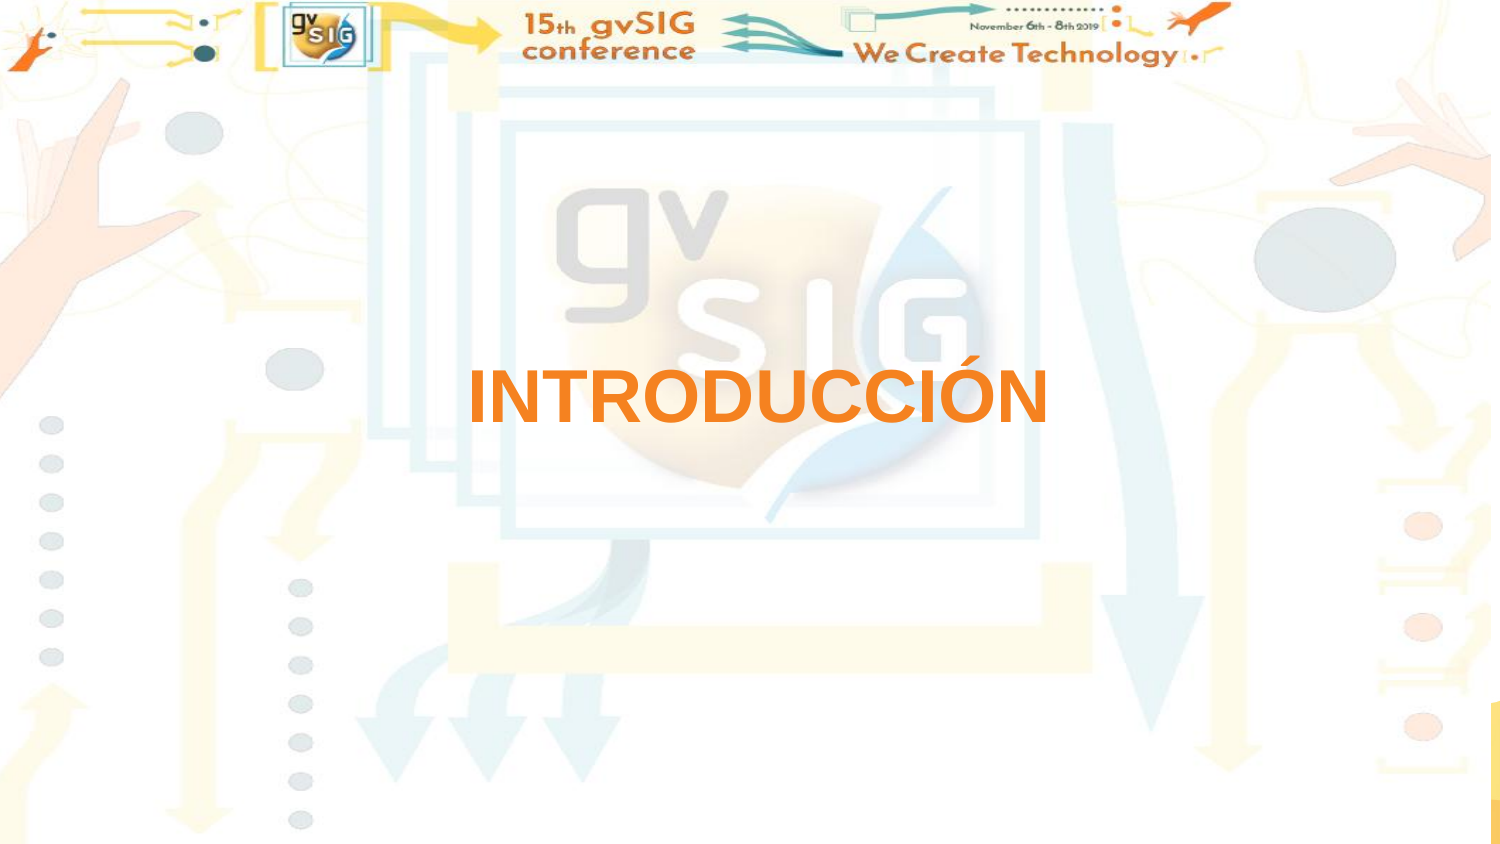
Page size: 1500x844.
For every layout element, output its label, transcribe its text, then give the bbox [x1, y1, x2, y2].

picture [0, 0, 1500, 844]
text_box INTRODUCCIÓN [25, 347, 1495, 493]
